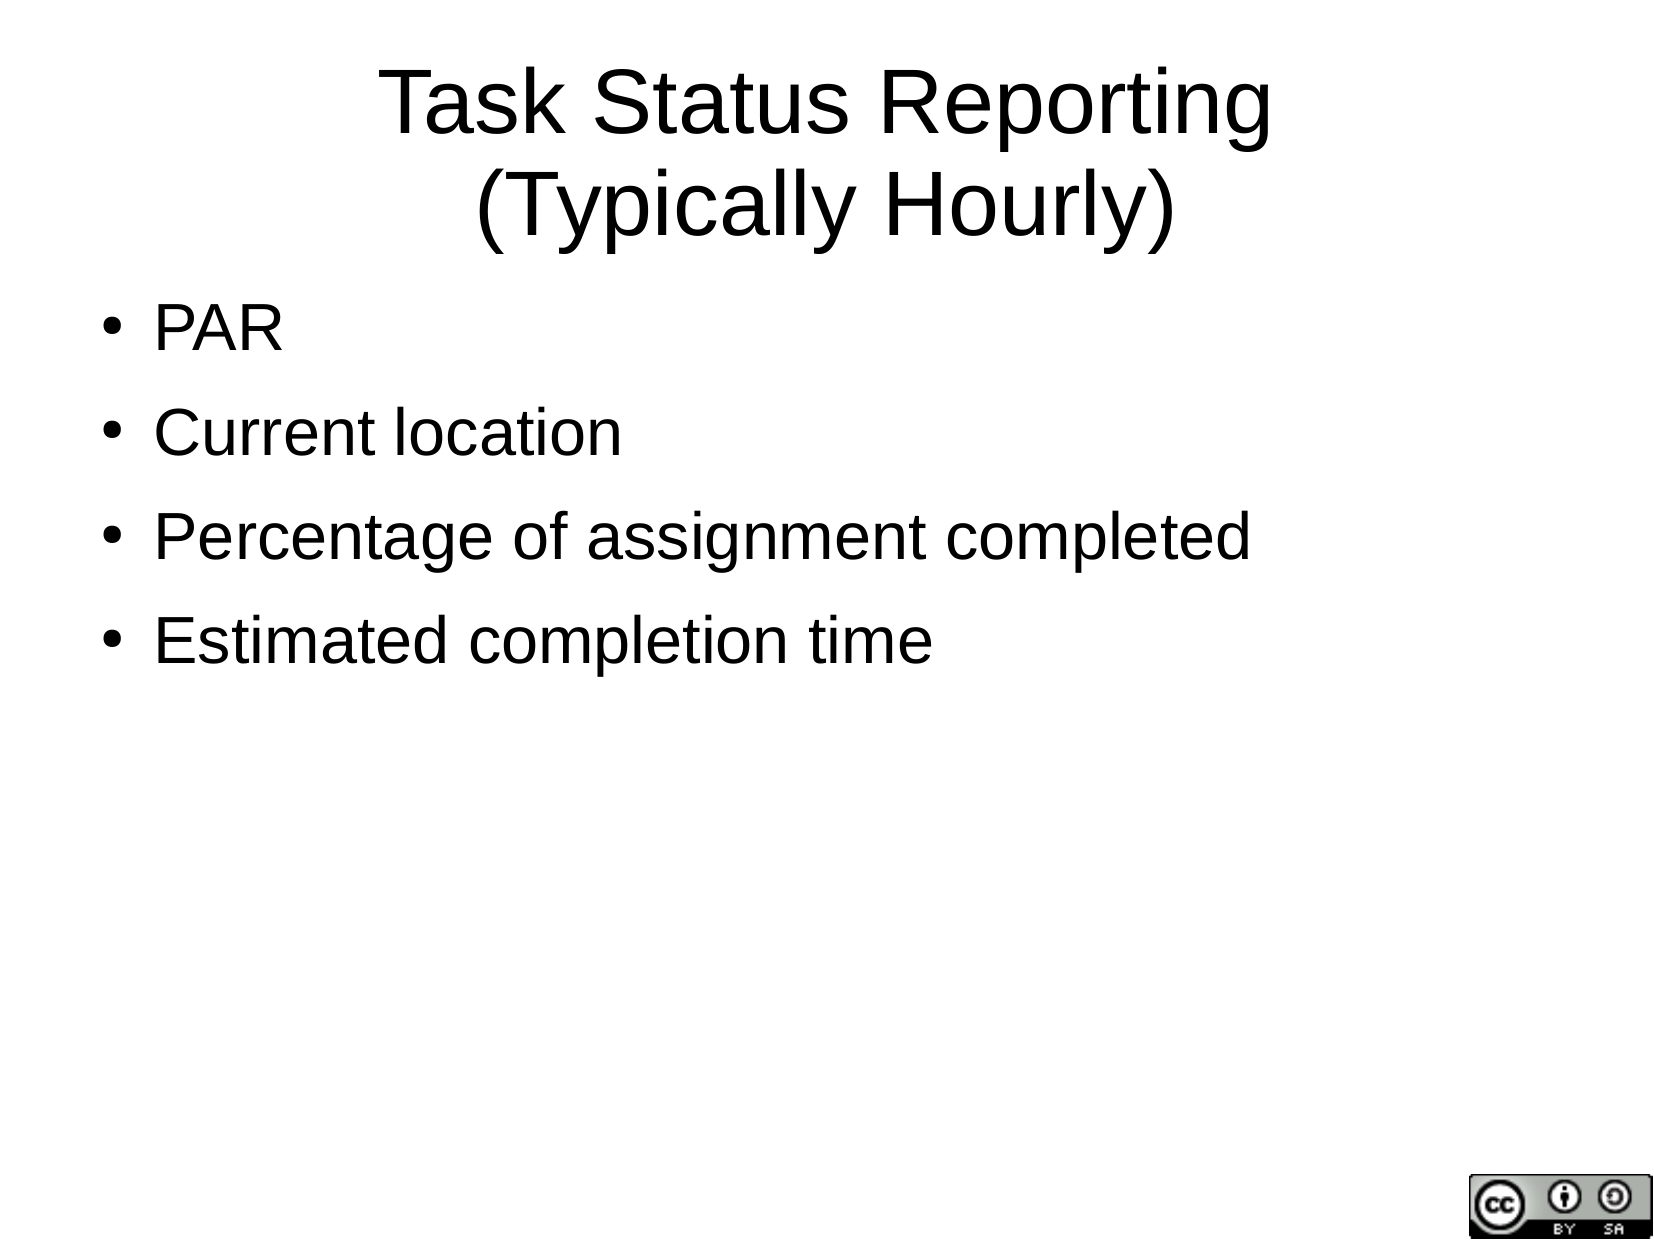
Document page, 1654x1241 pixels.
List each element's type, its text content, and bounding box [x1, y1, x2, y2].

picture [1469, 1174, 1653, 1239]
list PAR Current location Percentage of assignment completed Estimated completion time [82, 290, 1571, 1010]
title Task Status Reporting (Typically Hourly) [82, 49, 1571, 257]
